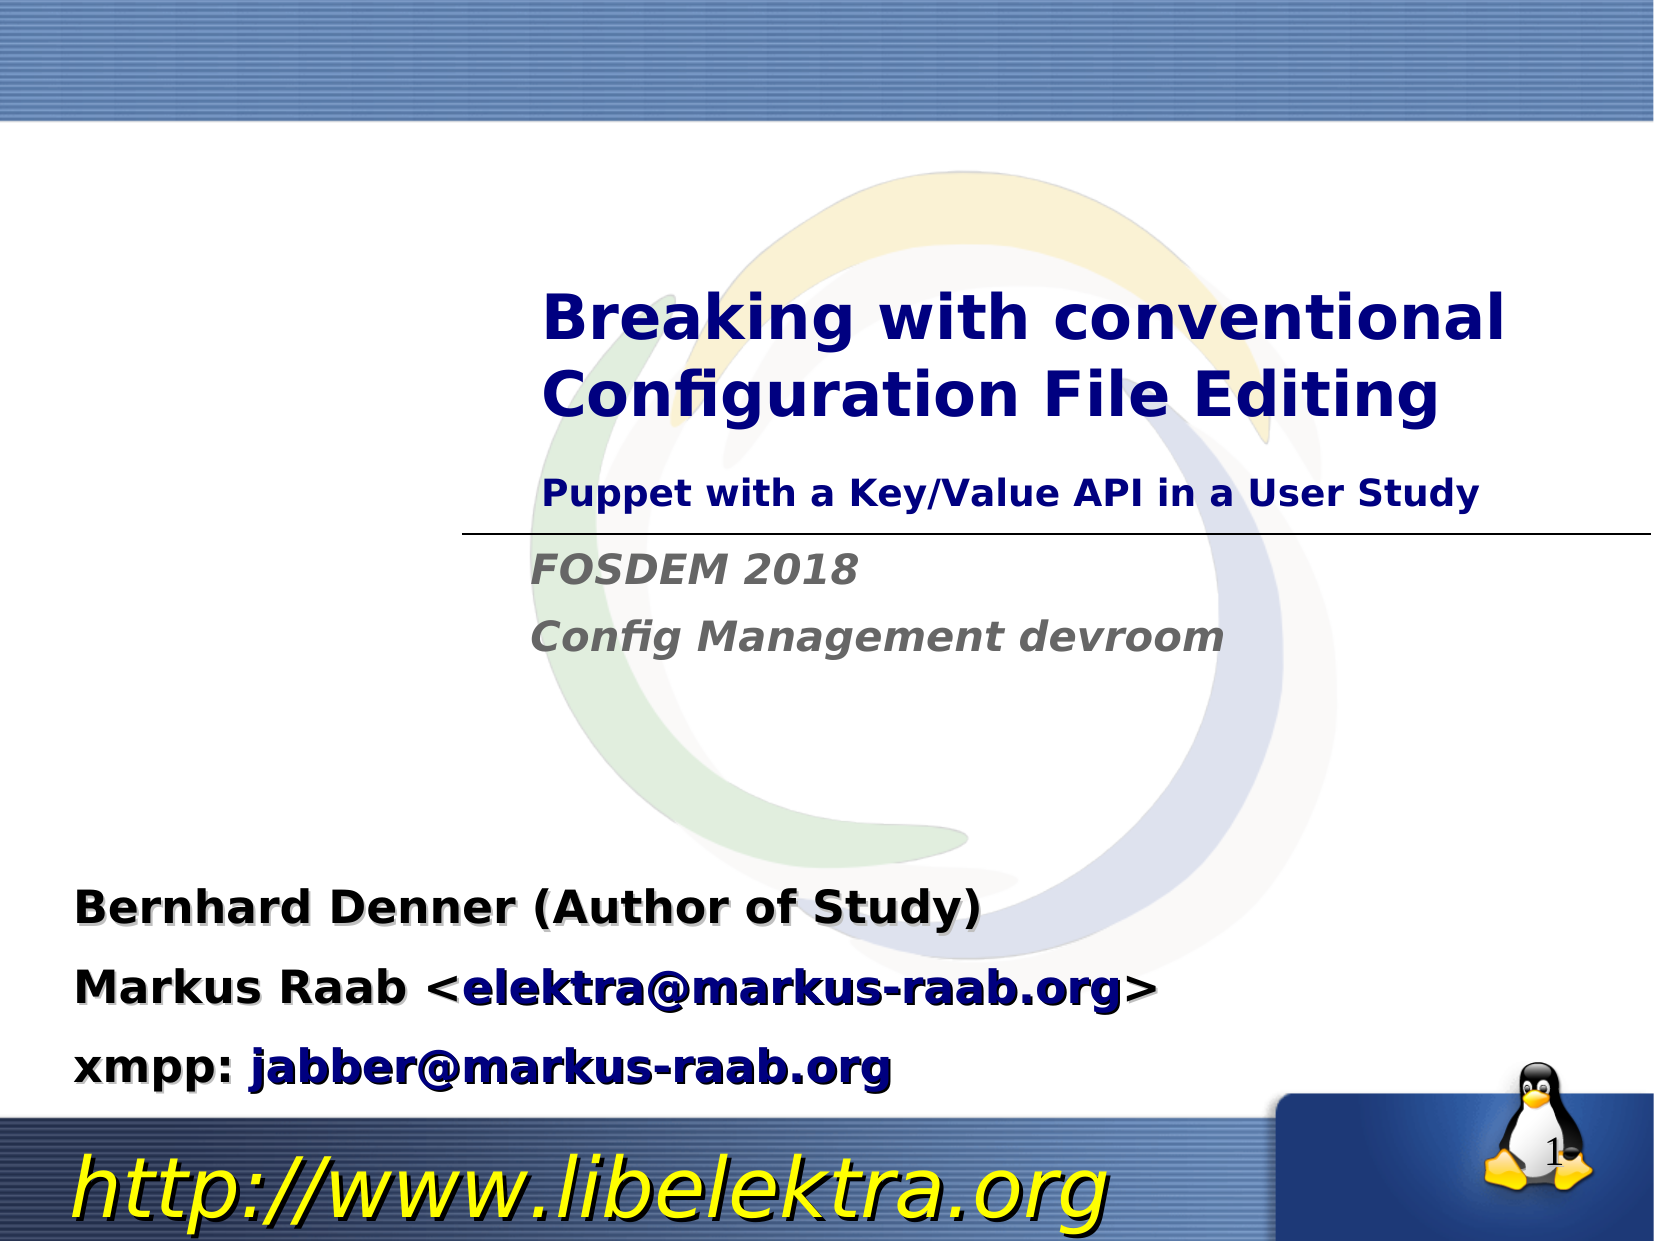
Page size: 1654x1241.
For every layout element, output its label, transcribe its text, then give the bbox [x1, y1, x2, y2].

picture [481, 535, 1374, 871]
picture [0, 0, 1654, 533]
text_box FOSDEM 2018 Config Management devroom [515, 538, 1448, 685]
text_box Bernhard Denner (Author of Study) Markus Raab <elektra@markus-raab.org> xmpp: jabber@markus-raab.org [58, 871, 1625, 1099]
text_box <Foliennummer> [1248, 1122, 1565, 1178]
text_box Breaking with conventional Configuration File Editing Puppet with a Key/Value API in a User Study [526, 270, 1583, 520]
picture [0, 1061, 1654, 1241]
